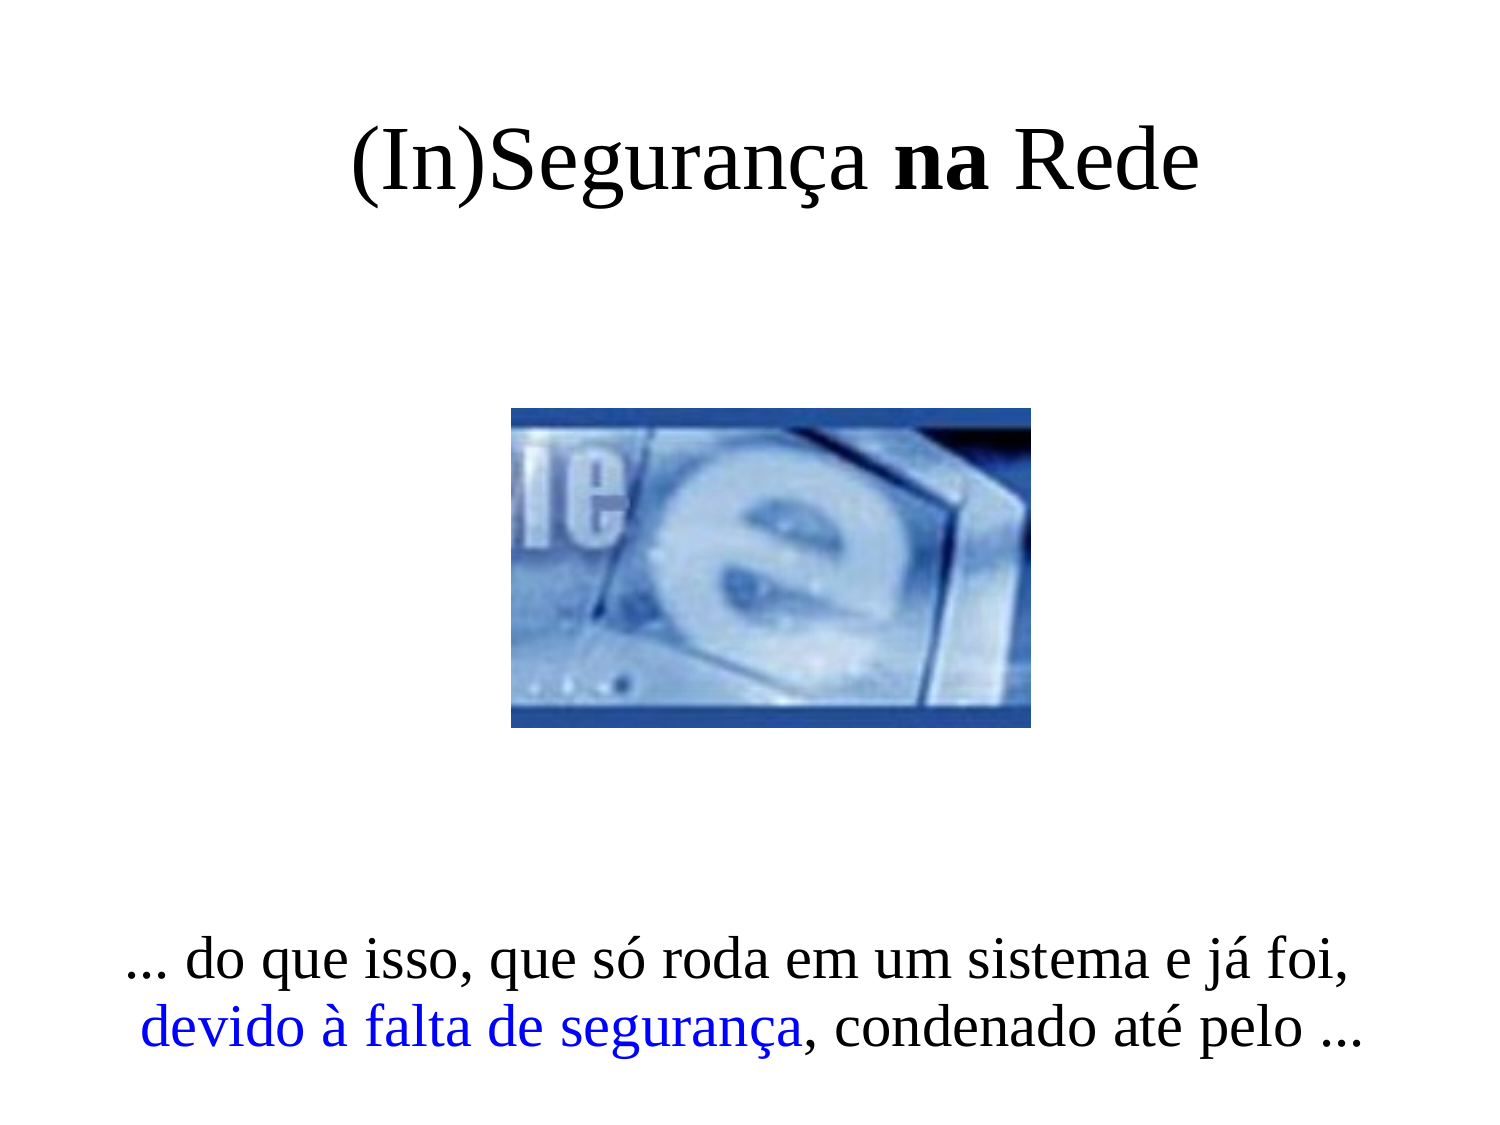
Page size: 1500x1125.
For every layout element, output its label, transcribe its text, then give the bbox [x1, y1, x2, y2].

text_box ... do que isso, que só roda em um sistema e já foi, devido à falta de segurança, condenado até pelo ... [70, 924, 1421, 1061]
title (In)Segurança na Rede [138, 65, 1414, 253]
picture [511, 408, 1031, 728]
